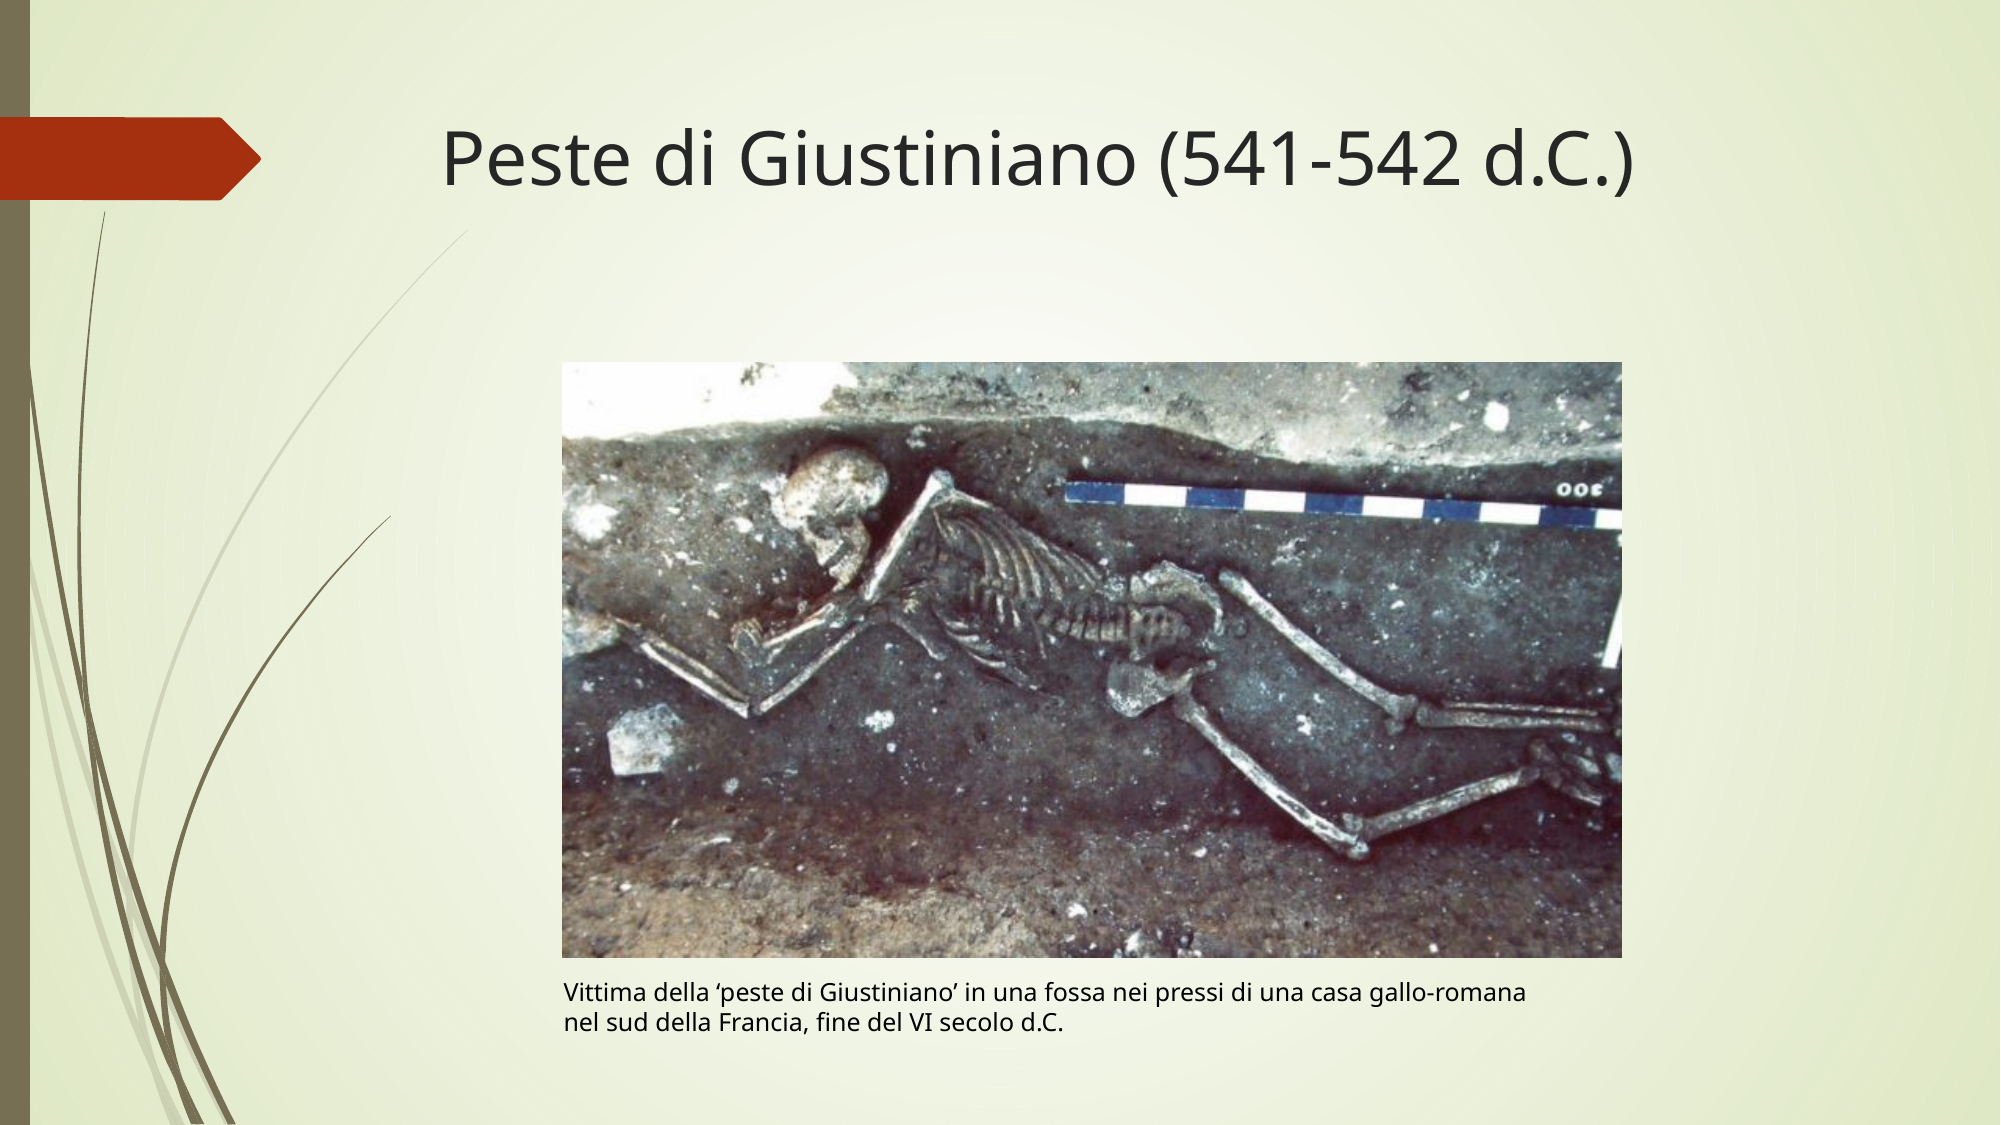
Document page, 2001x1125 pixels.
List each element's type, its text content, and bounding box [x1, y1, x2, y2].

picture [562, 362, 1622, 958]
text_box Vittima della ‘peste di Giustiniano’ in una fossa nei pressi di una casa gallo-romana nel sud della Francia, fine del VI secolo d.C. [548, 969, 1576, 1046]
title Peste di Giustiniano (541-542 d.C.) [425, 102, 1888, 313]
